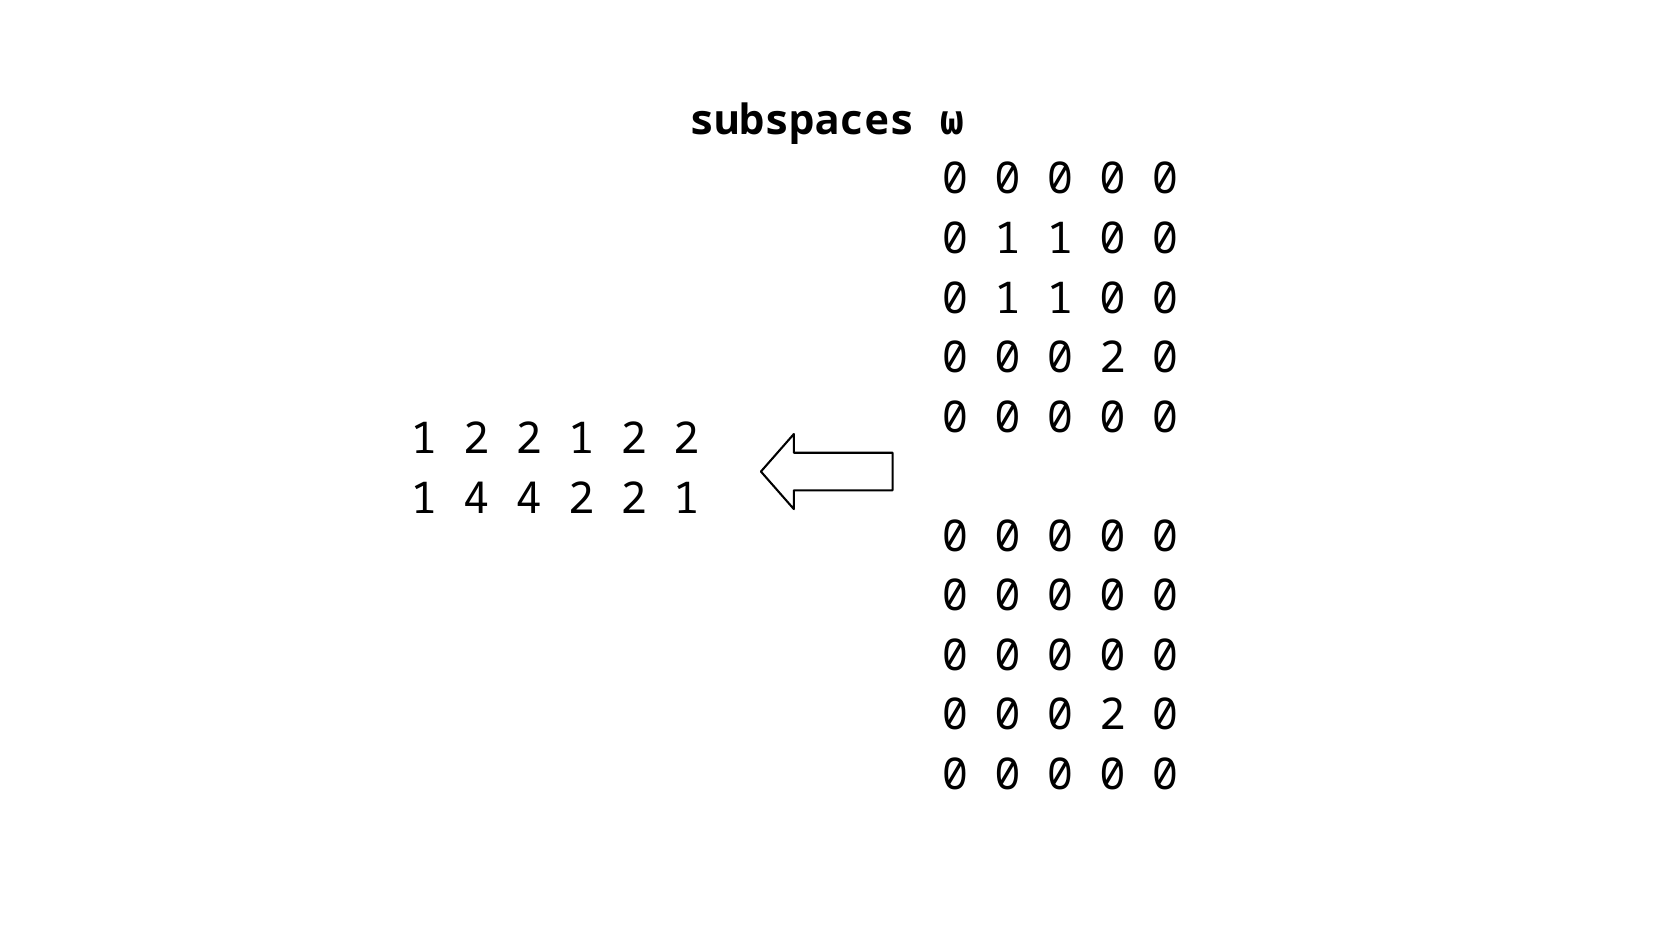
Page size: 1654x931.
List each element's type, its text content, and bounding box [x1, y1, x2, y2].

text_box 1 2 2 1 2 2 1 4 4 2 2 1 [372, 348, 739, 585]
text_box subspaces ⍵ [664, 0, 990, 237]
text_box 0 0 0 0 0 0 1 1 0 0 0 1 1 0 0 0 0 0 2 0 0 0 0 0 0 0 0 0 0 0 0 0 0 0 0 0 0 0 0 0 0 0 0 2 0 0 0 0 0 0 [927, 193, 1211, 756]
